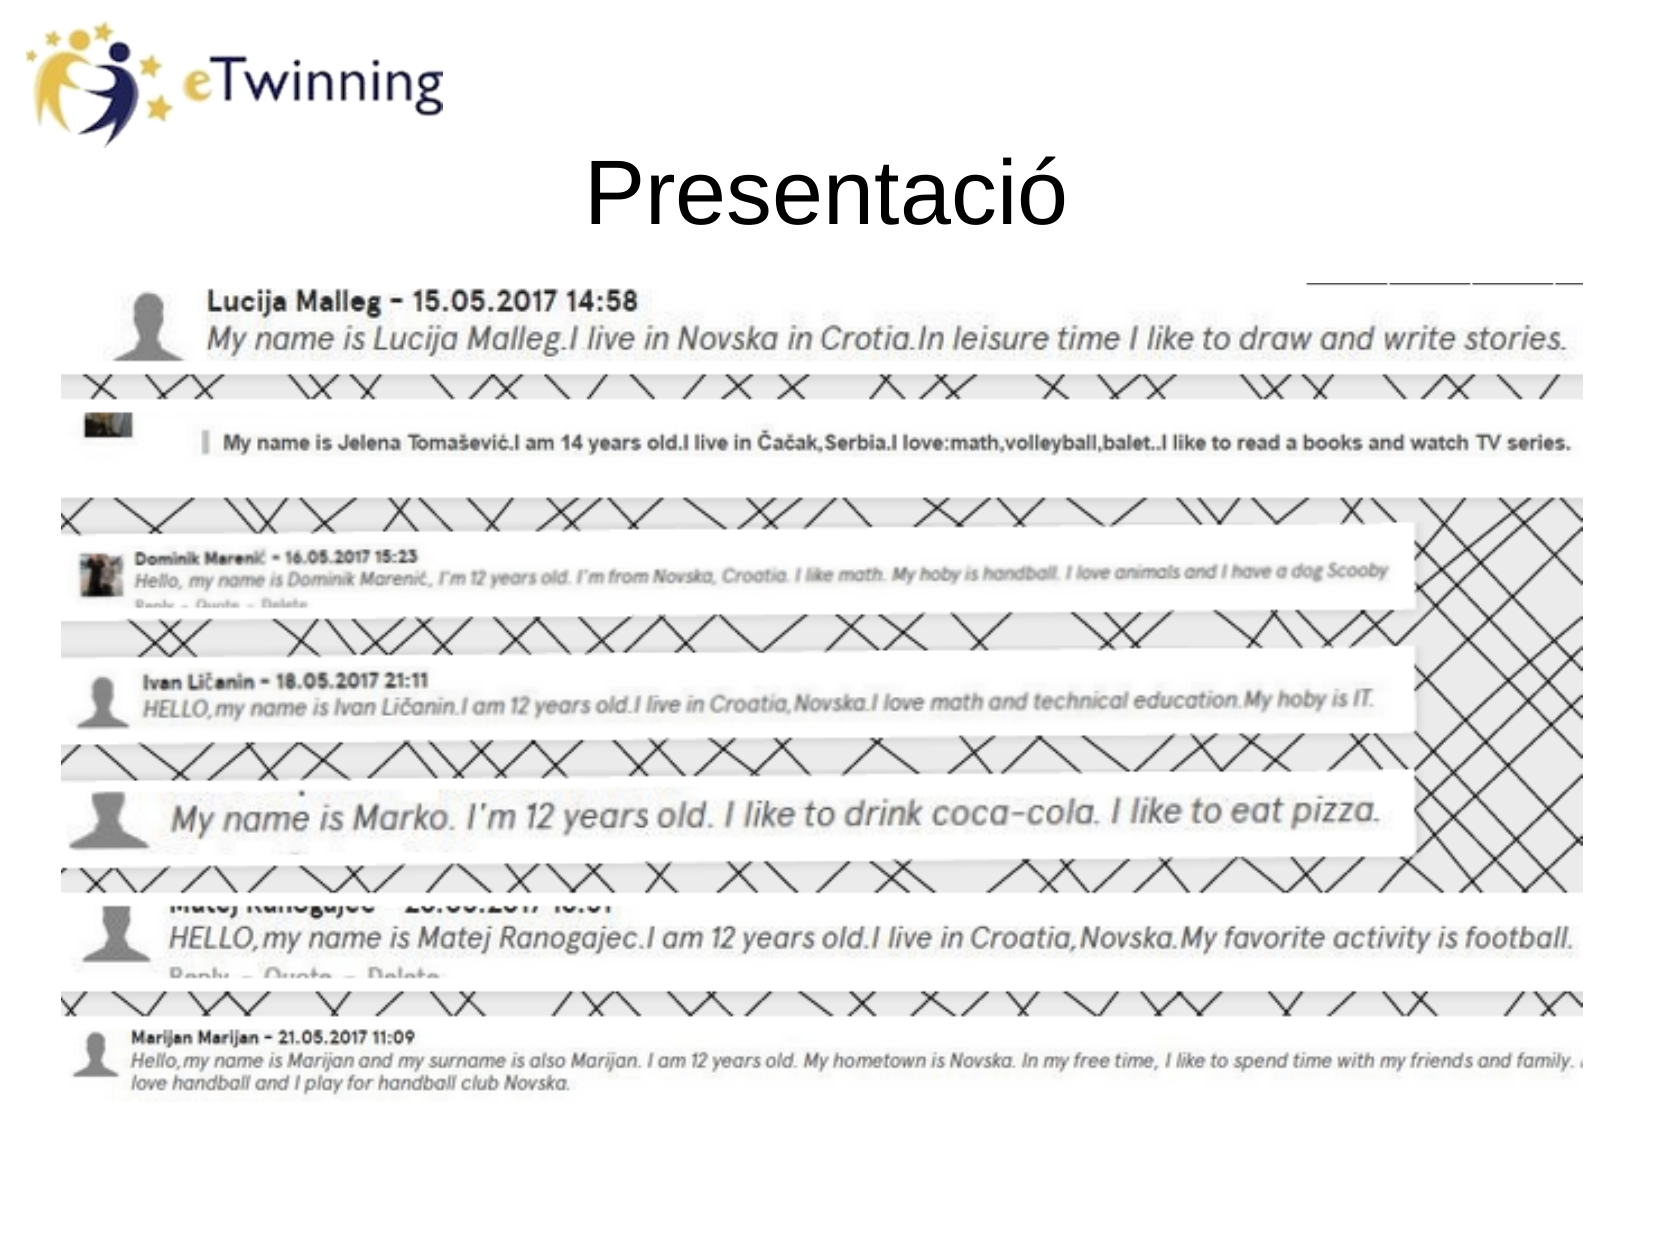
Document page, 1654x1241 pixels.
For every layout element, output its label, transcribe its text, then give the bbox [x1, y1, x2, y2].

picture [26, 20, 443, 148]
picture [61, 283, 1583, 1111]
title Presentació [82, 136, 1571, 249]
